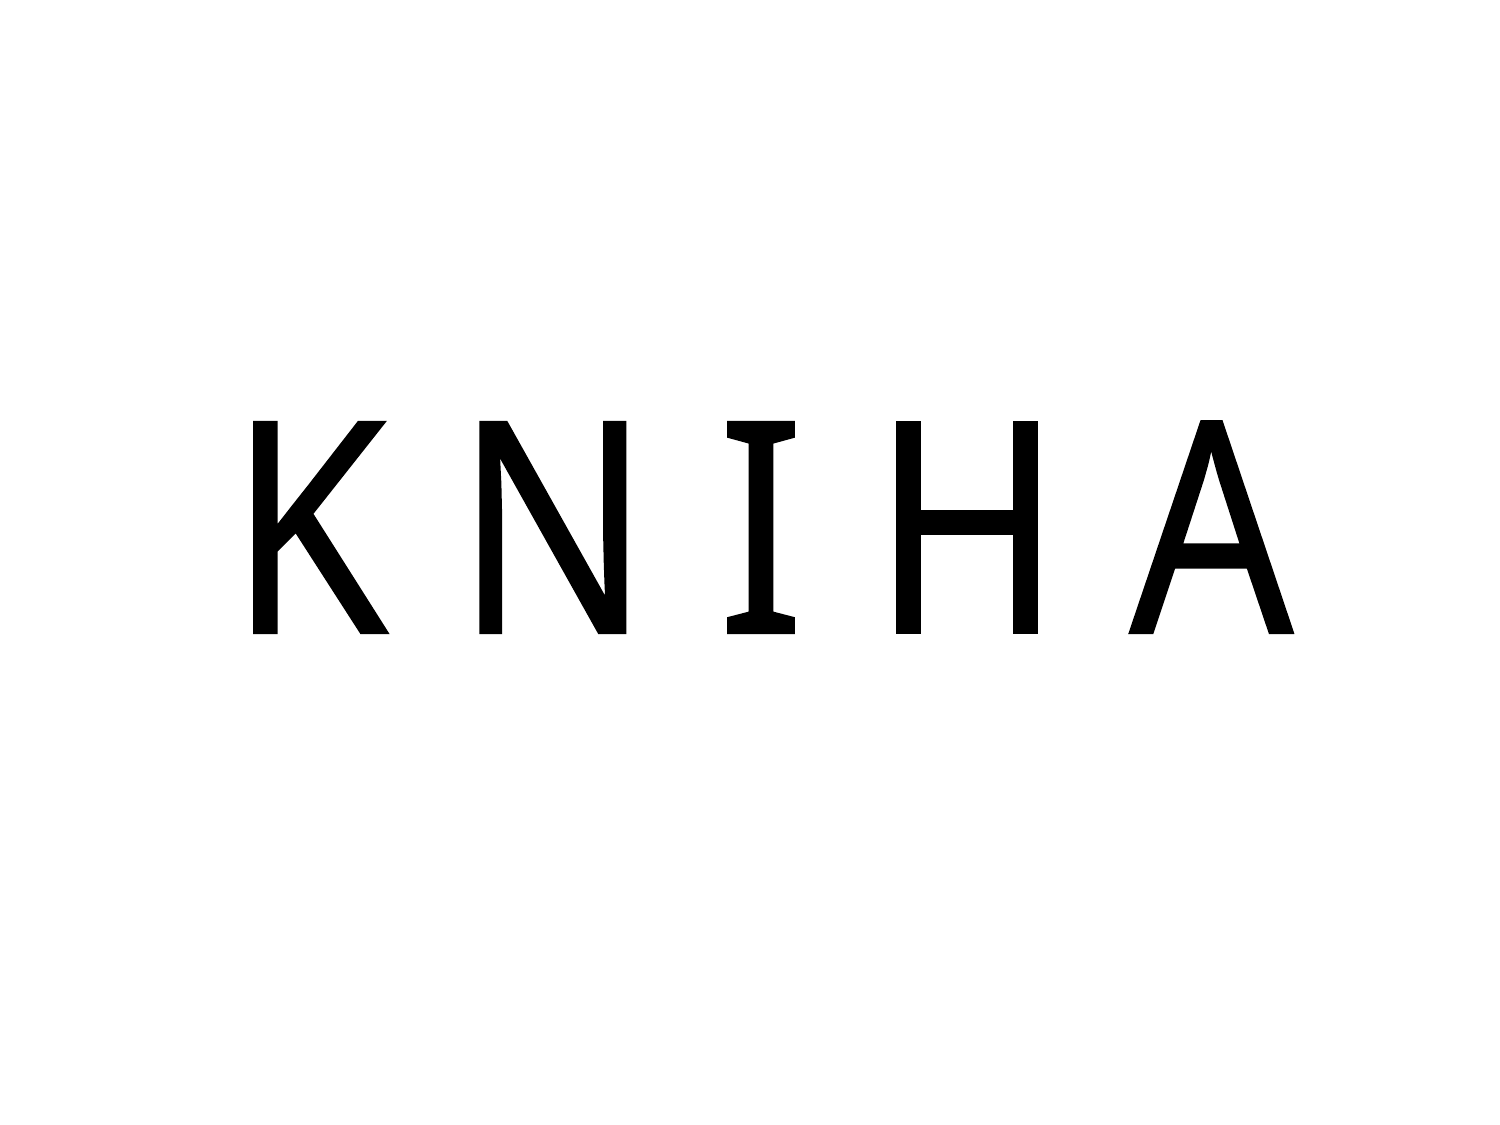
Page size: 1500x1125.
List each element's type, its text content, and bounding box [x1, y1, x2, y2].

text_box K N I H A [896, 421, 1038, 634]
text_box K N I H A [727, 421, 795, 634]
text_box K N I H A [253, 421, 389, 634]
text_box K N I H A [1129, 420, 1294, 634]
text_box K N I H A [480, 421, 626, 634]
